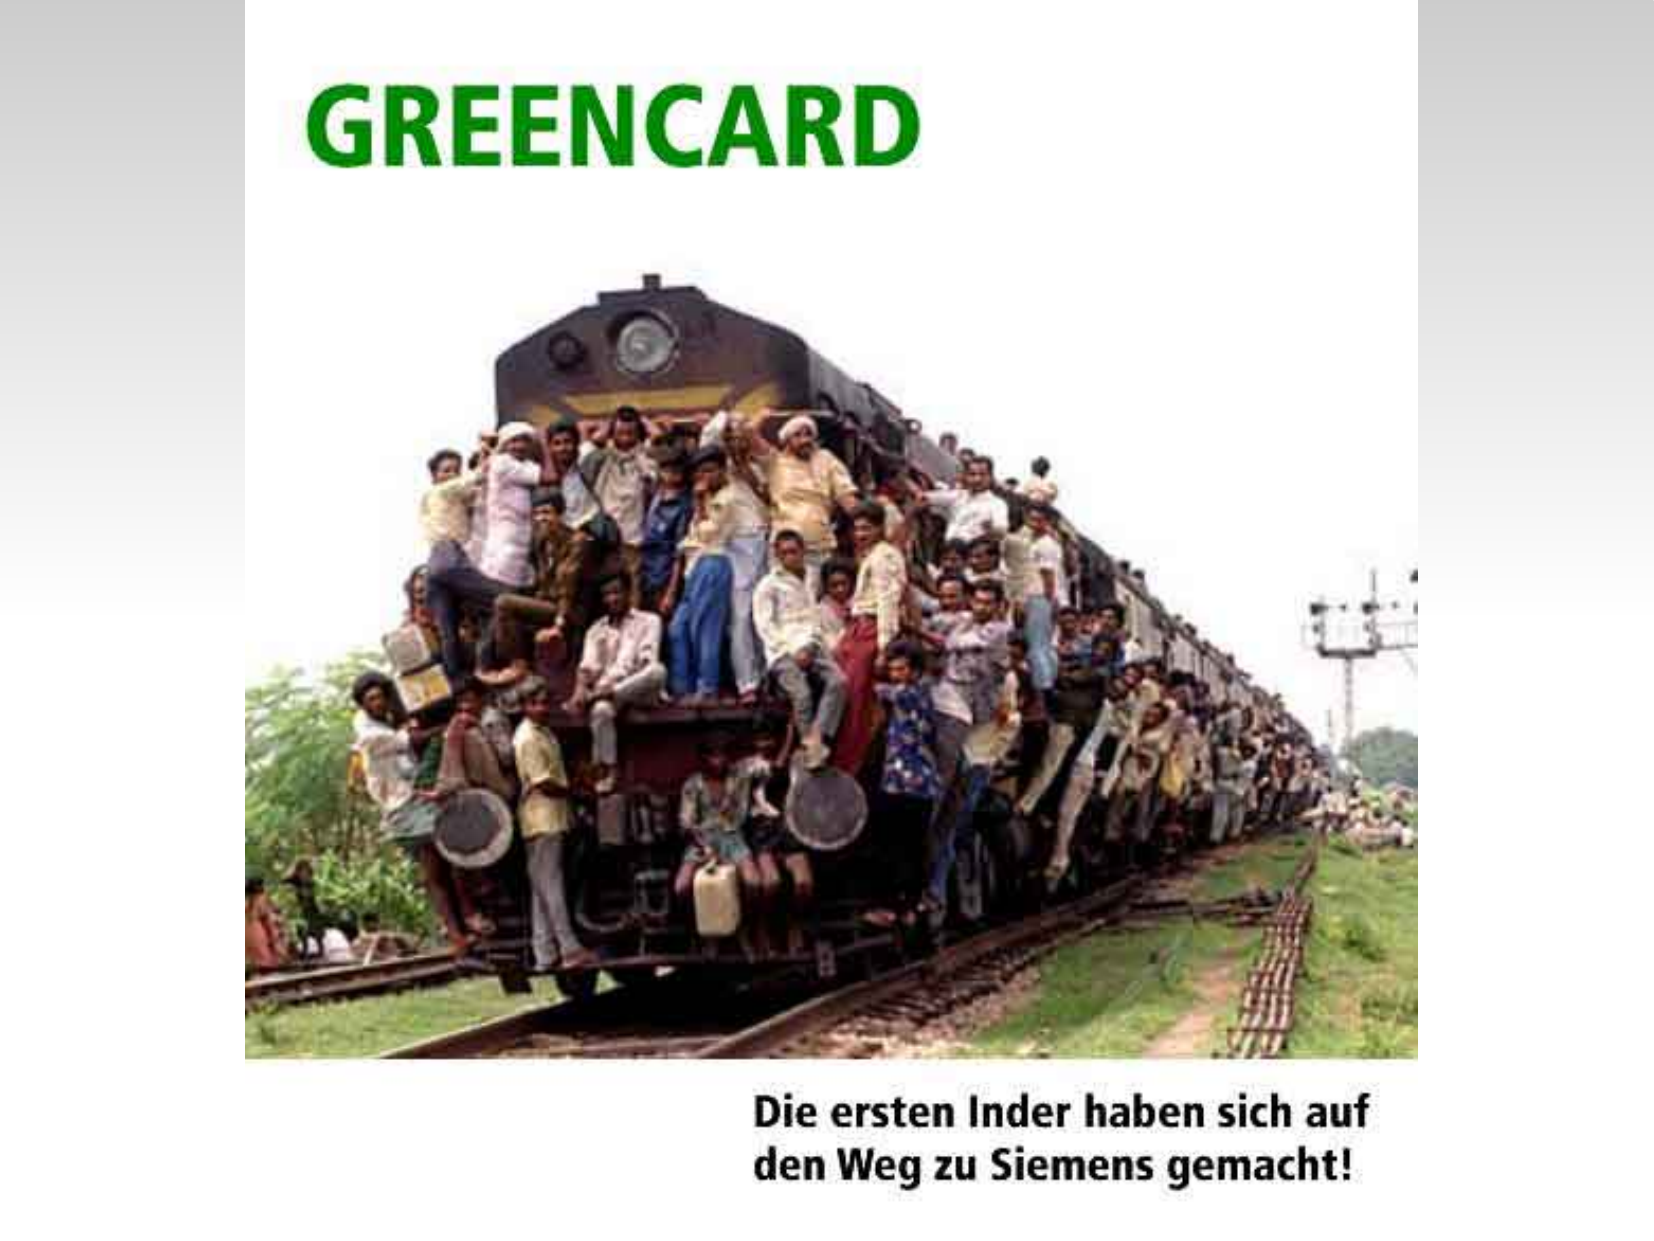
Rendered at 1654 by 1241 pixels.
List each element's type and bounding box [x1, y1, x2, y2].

picture [245, 0, 1418, 1227]
